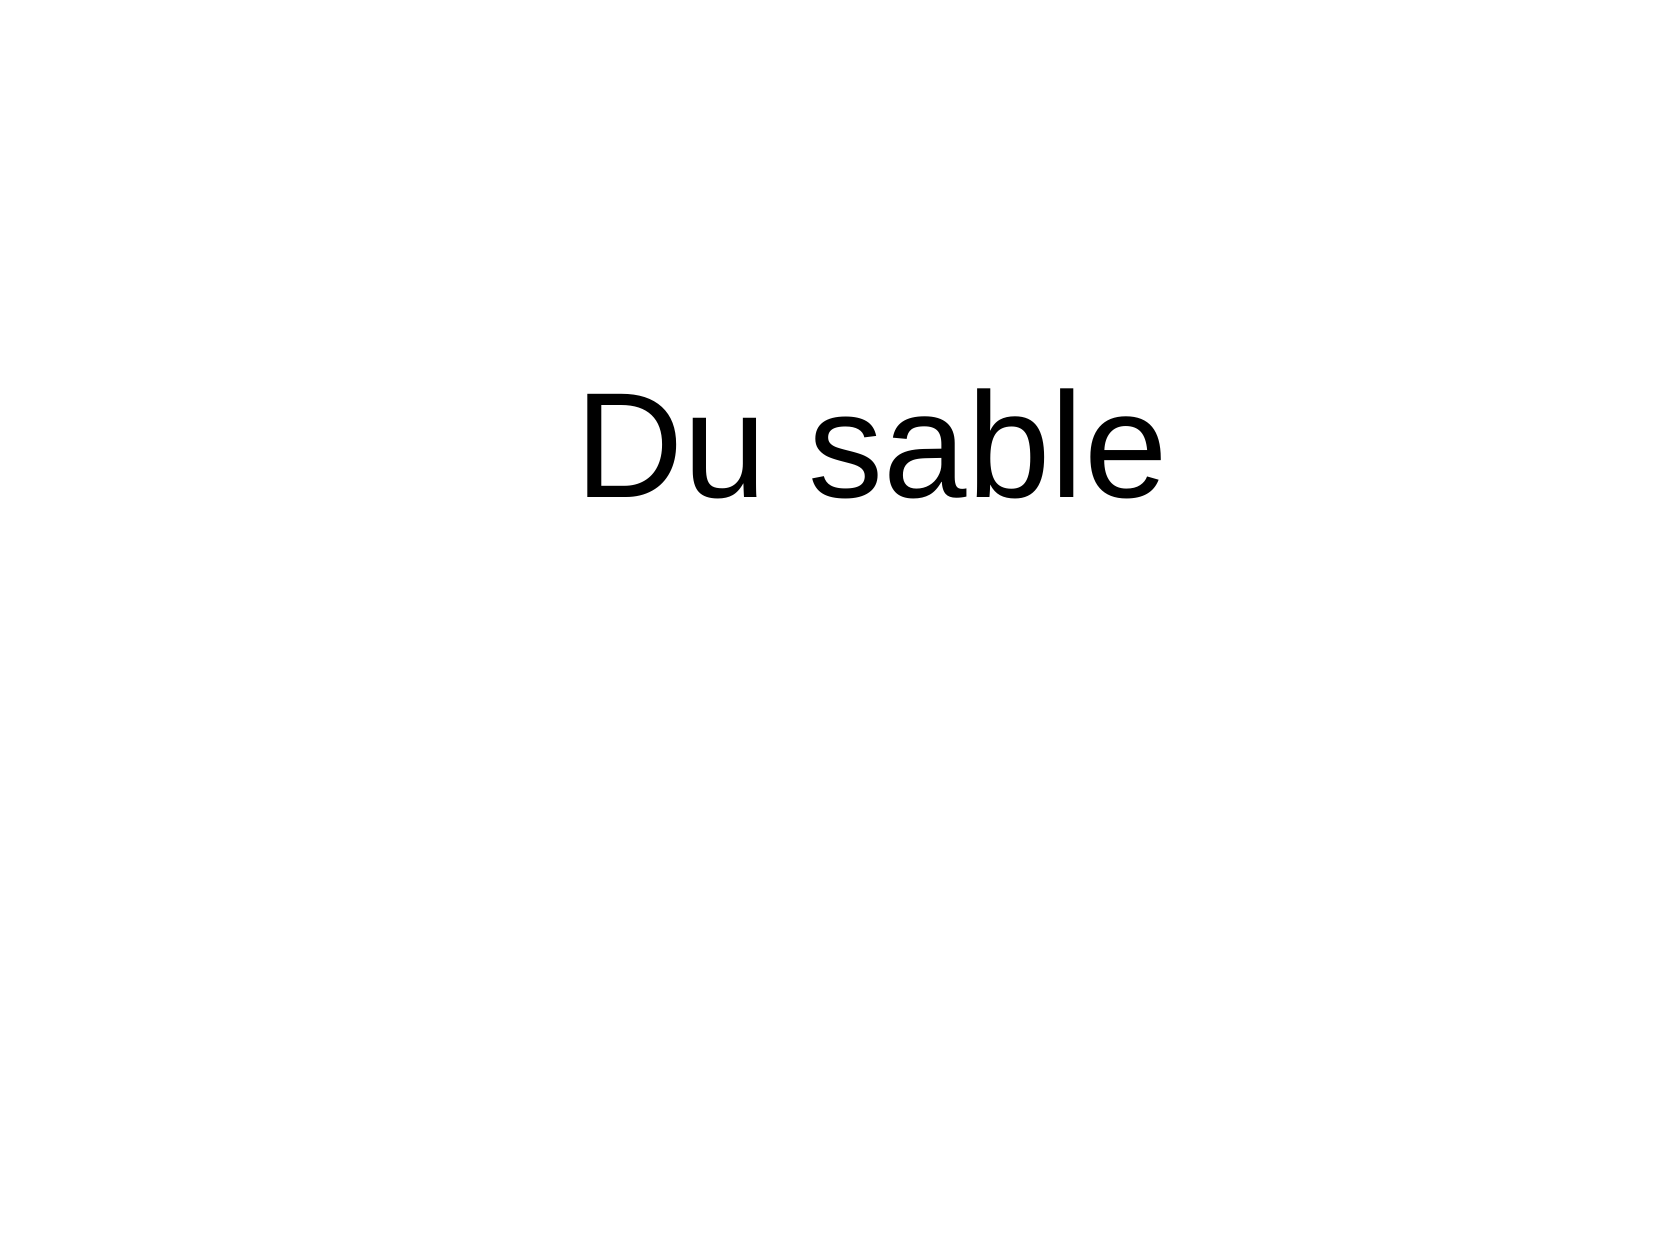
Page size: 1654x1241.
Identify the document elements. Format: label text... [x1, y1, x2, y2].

text_box Du sable [561, 354, 1506, 537]
